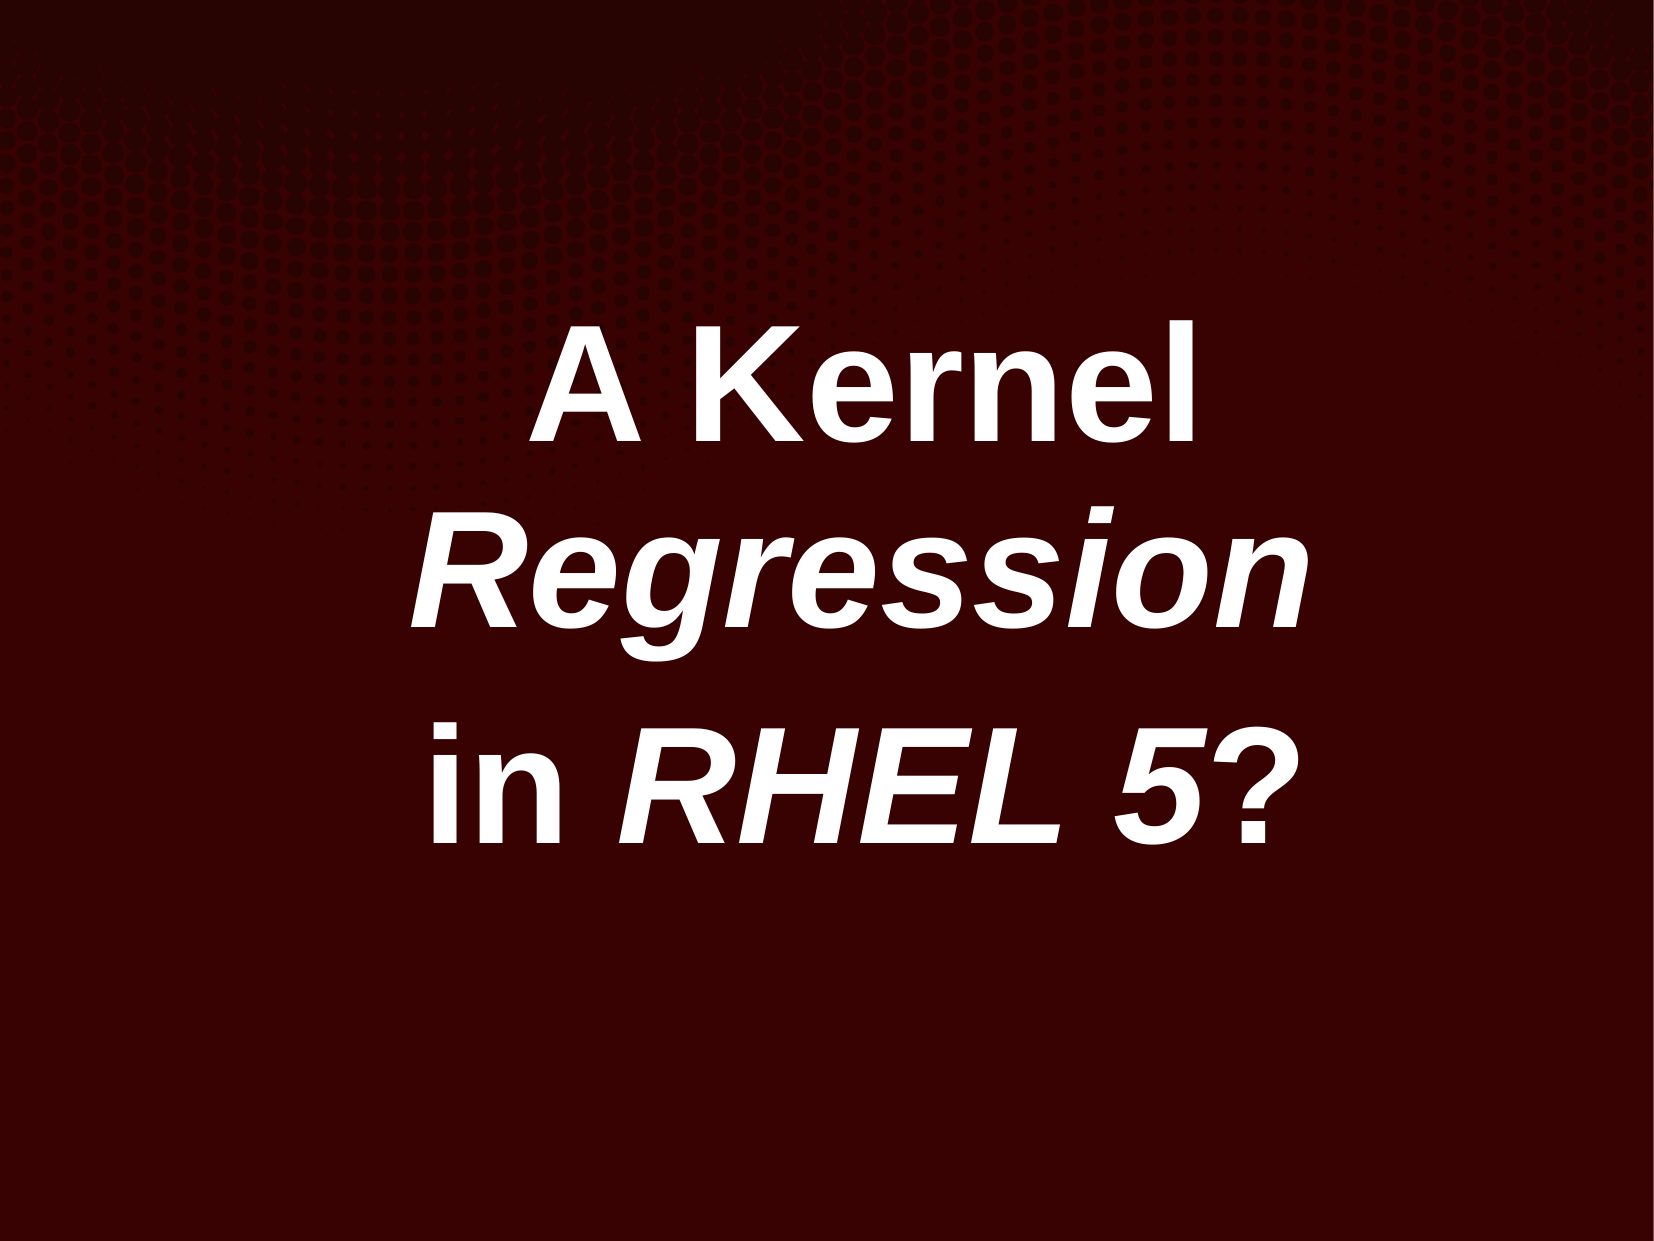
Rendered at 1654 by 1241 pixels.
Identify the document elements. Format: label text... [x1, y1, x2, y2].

list A Kernel Regression in RHEL 5? [82, 290, 1571, 1109]
picture [0, 0, 1654, 1241]
